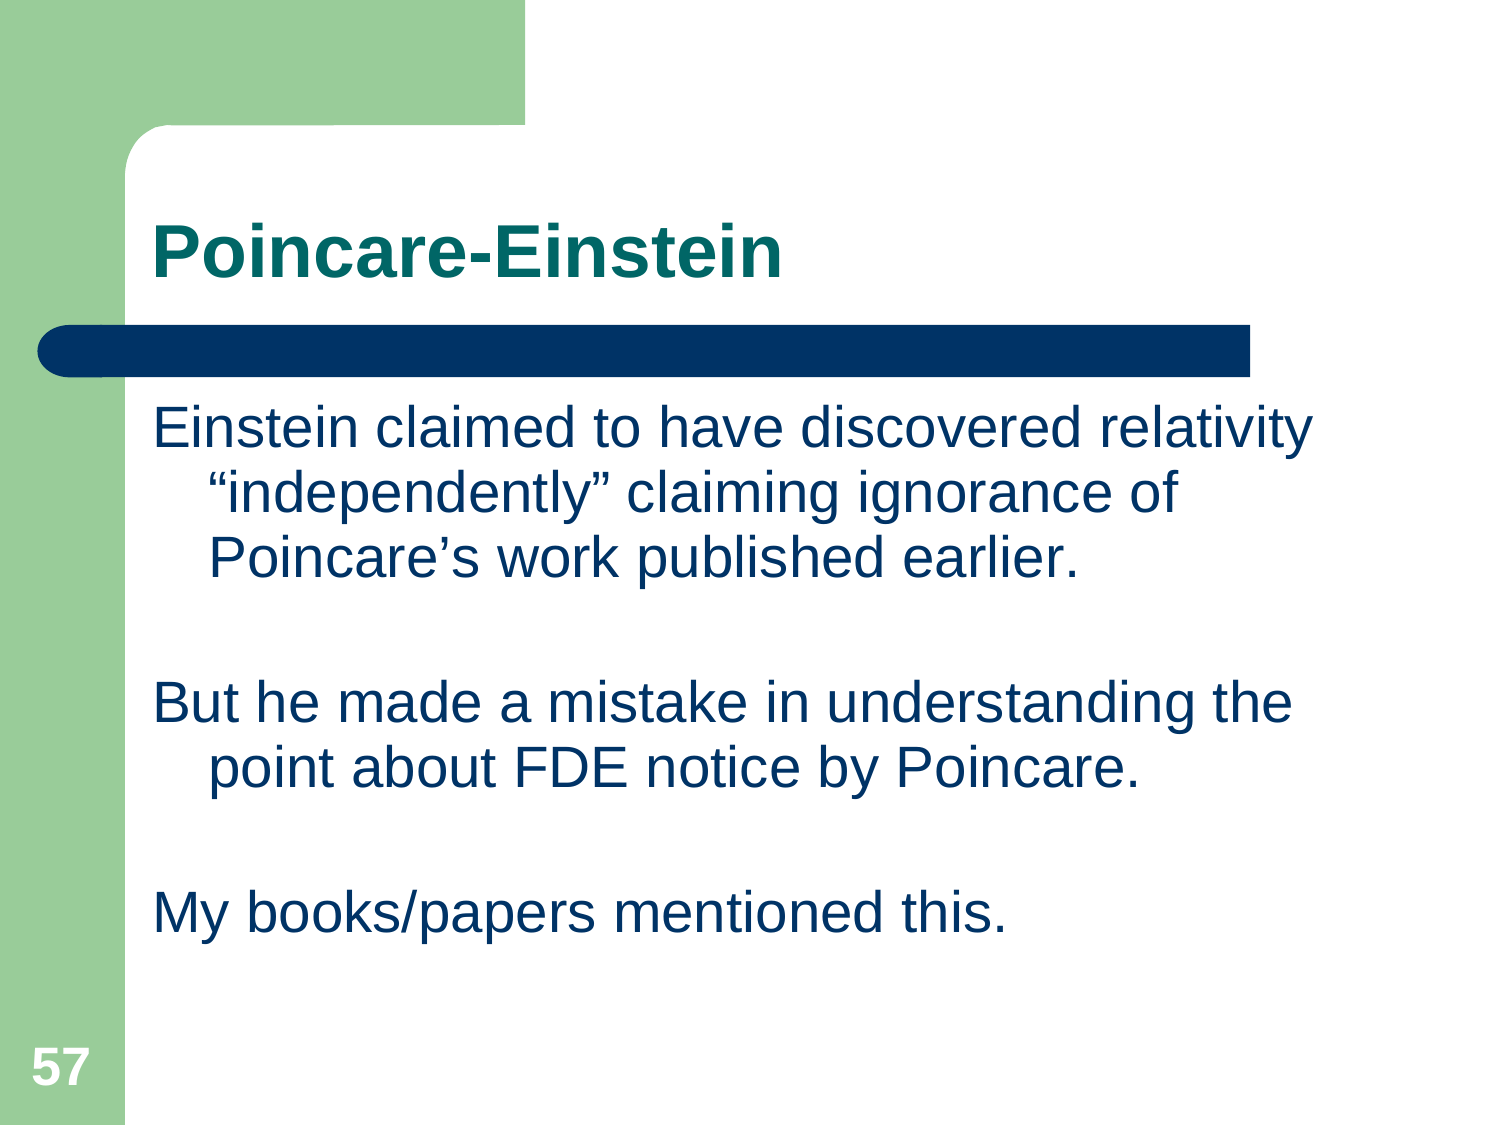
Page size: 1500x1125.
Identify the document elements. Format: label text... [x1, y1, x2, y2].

list Einstein claimed to have discovered relativity “independently” claiming ignorance of Poincare’s work published earlier. But he made a mistake in understanding the point about FDE notice by Poincare. My books/papers mentioned this. [137, 387, 1400, 999]
title Poincare-Einstein [136, 136, 1414, 301]
